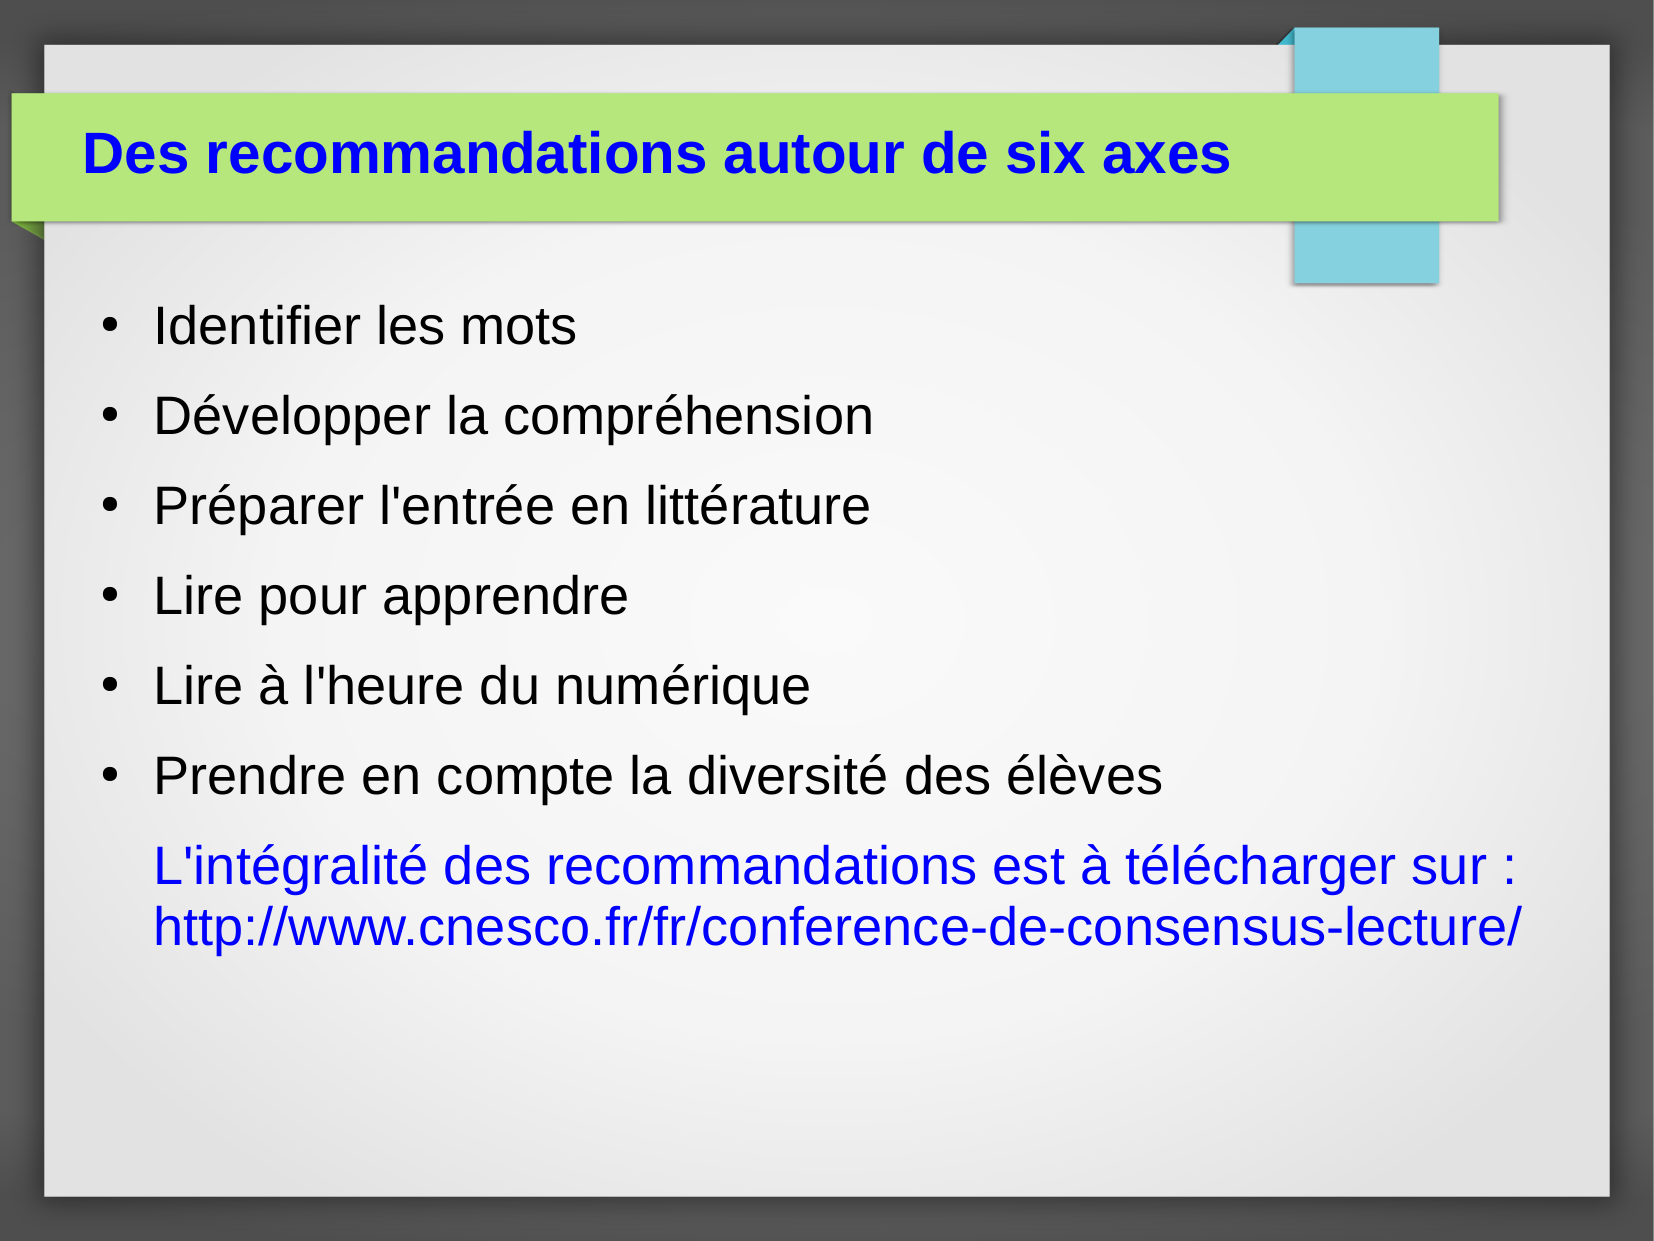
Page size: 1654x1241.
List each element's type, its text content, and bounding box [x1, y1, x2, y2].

title Des recommandations autour de six axes [82, 94, 1264, 213]
list Identifier les mots Développer la compréhension Préparer l'entrée en littérature Lire pour apprendre Lire à l'heure du numérique Prendre en compte la diversité des élèves L'intégralité des recommandations est à télécharger sur : http://www.cnesco.fr/fr/conference-de-consensus-lecture/ [82, 295, 1571, 1015]
picture [0, 0, 1654, 1241]
